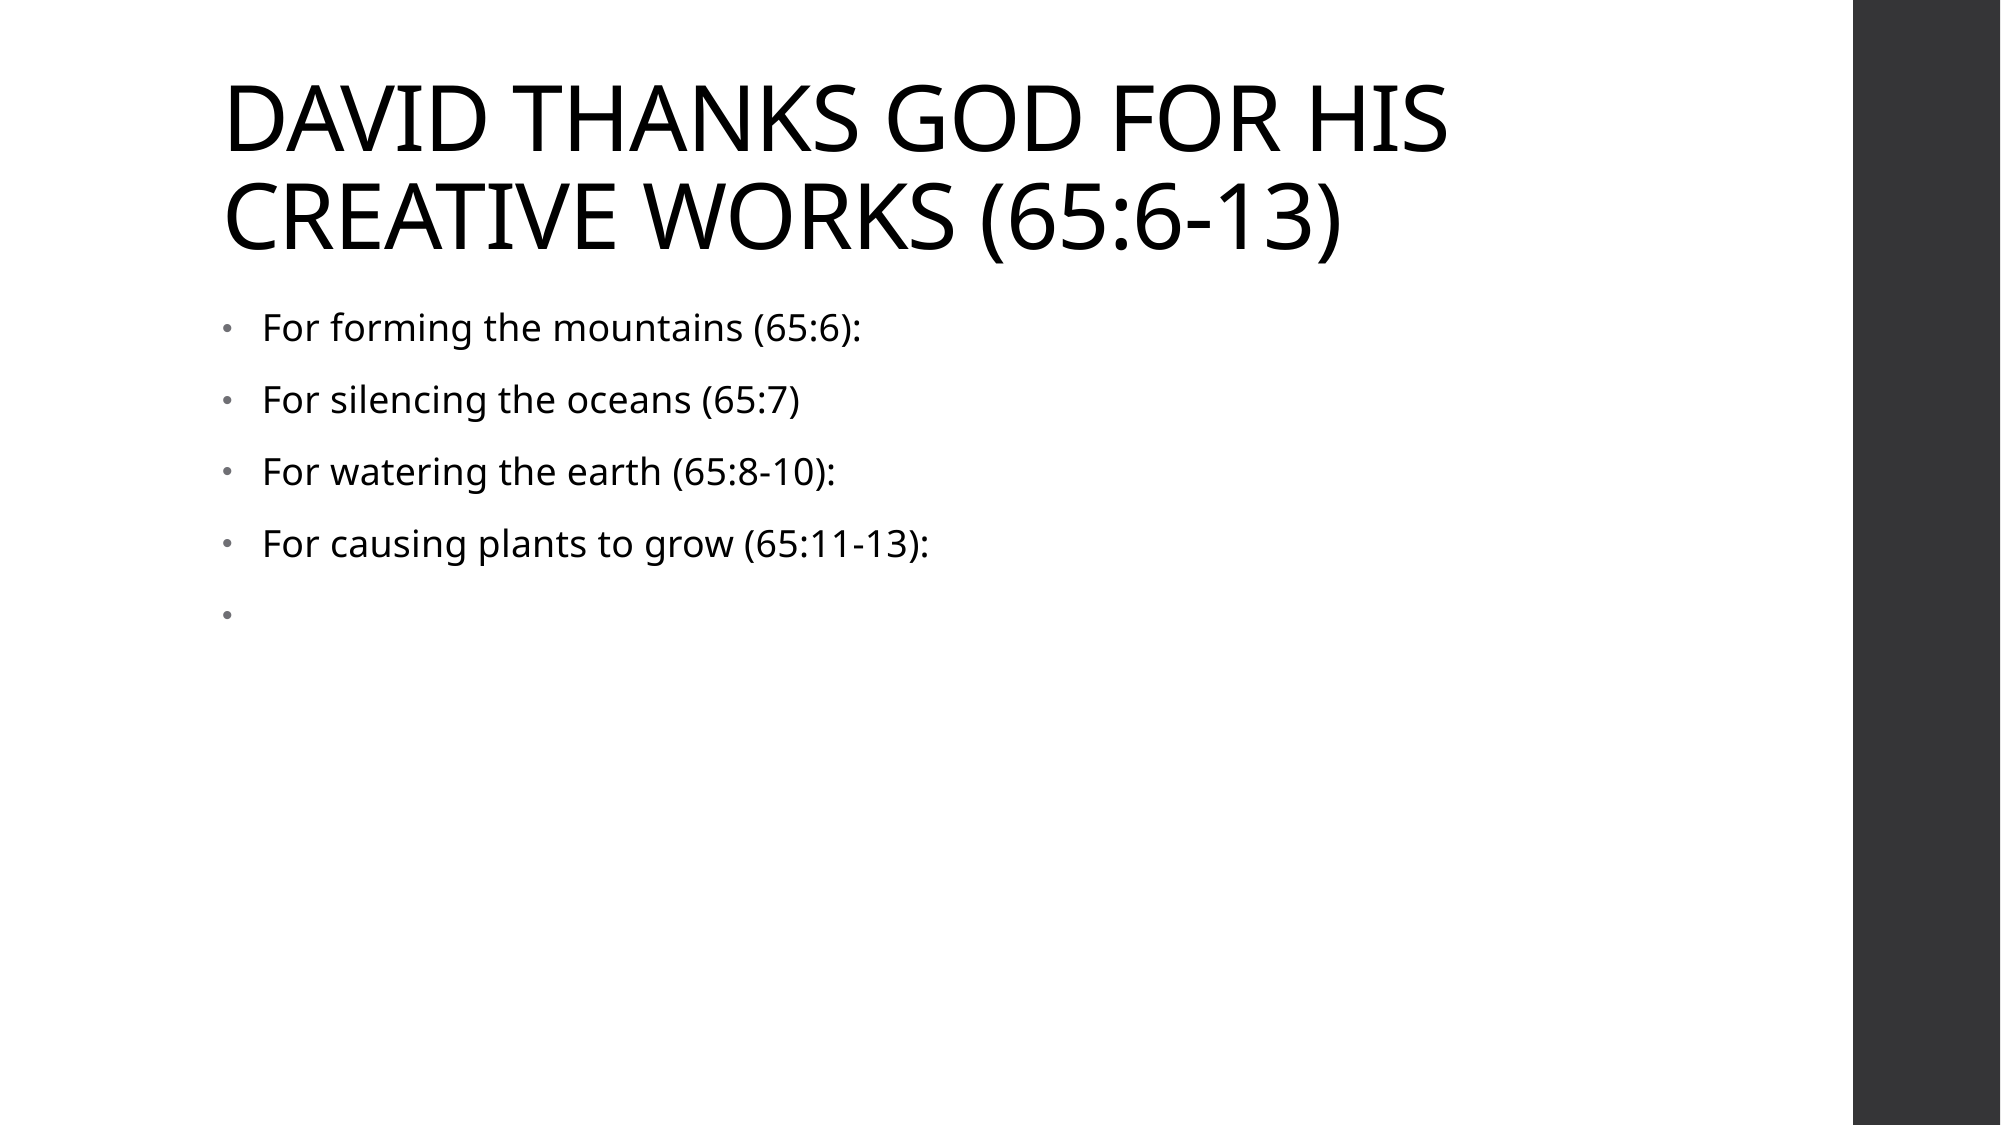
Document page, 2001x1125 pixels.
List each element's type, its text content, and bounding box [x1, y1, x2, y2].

title DAVID THANKS GOD FOR HIS CREATIVE WORKS (65:6-13) [206, 60, 1797, 278]
list For forming the mountains (65:6): For silencing the oceans (65:7) For watering the earth (65:8-10): For causing plants to grow (65:11-13): [206, 299, 1617, 1014]
